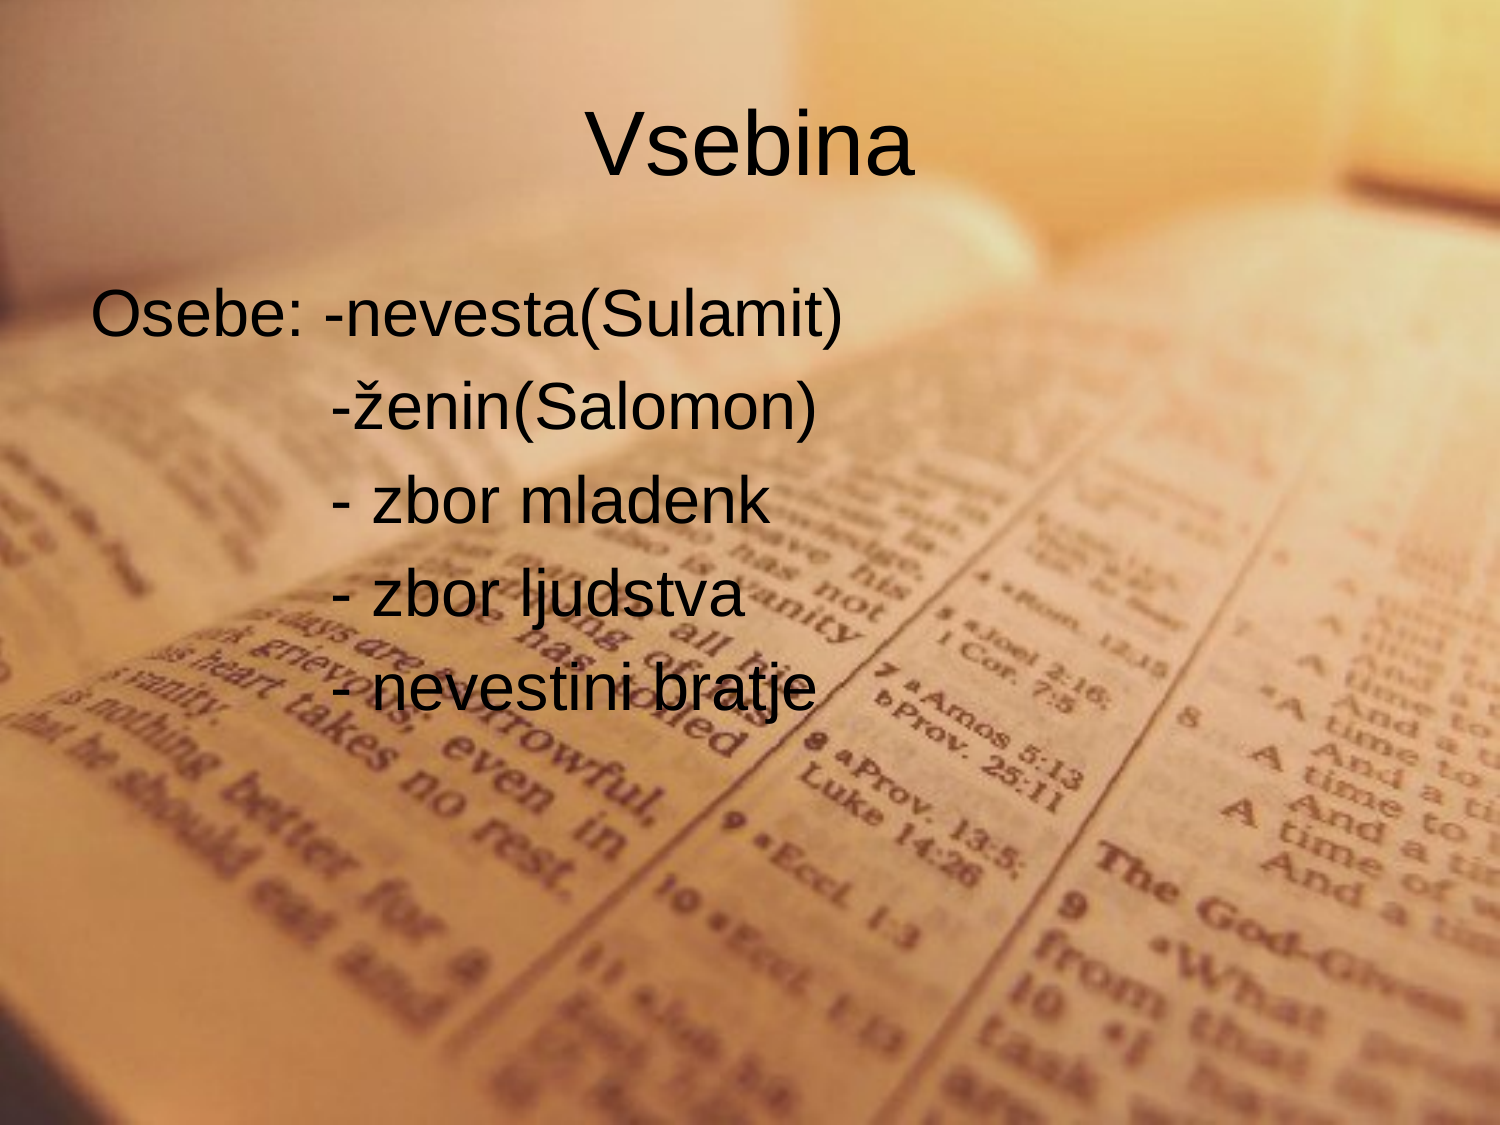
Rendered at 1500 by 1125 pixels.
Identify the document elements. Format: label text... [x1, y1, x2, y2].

title Vsebina [75, 45, 1425, 233]
list Osebe: -nevesta(Sulamit) -ženin(Salomon) - zbor mladenk - zbor ljudstva - nevestini bratje [75, 262, 1425, 1005]
picture [0, 0, 1500, 1125]
